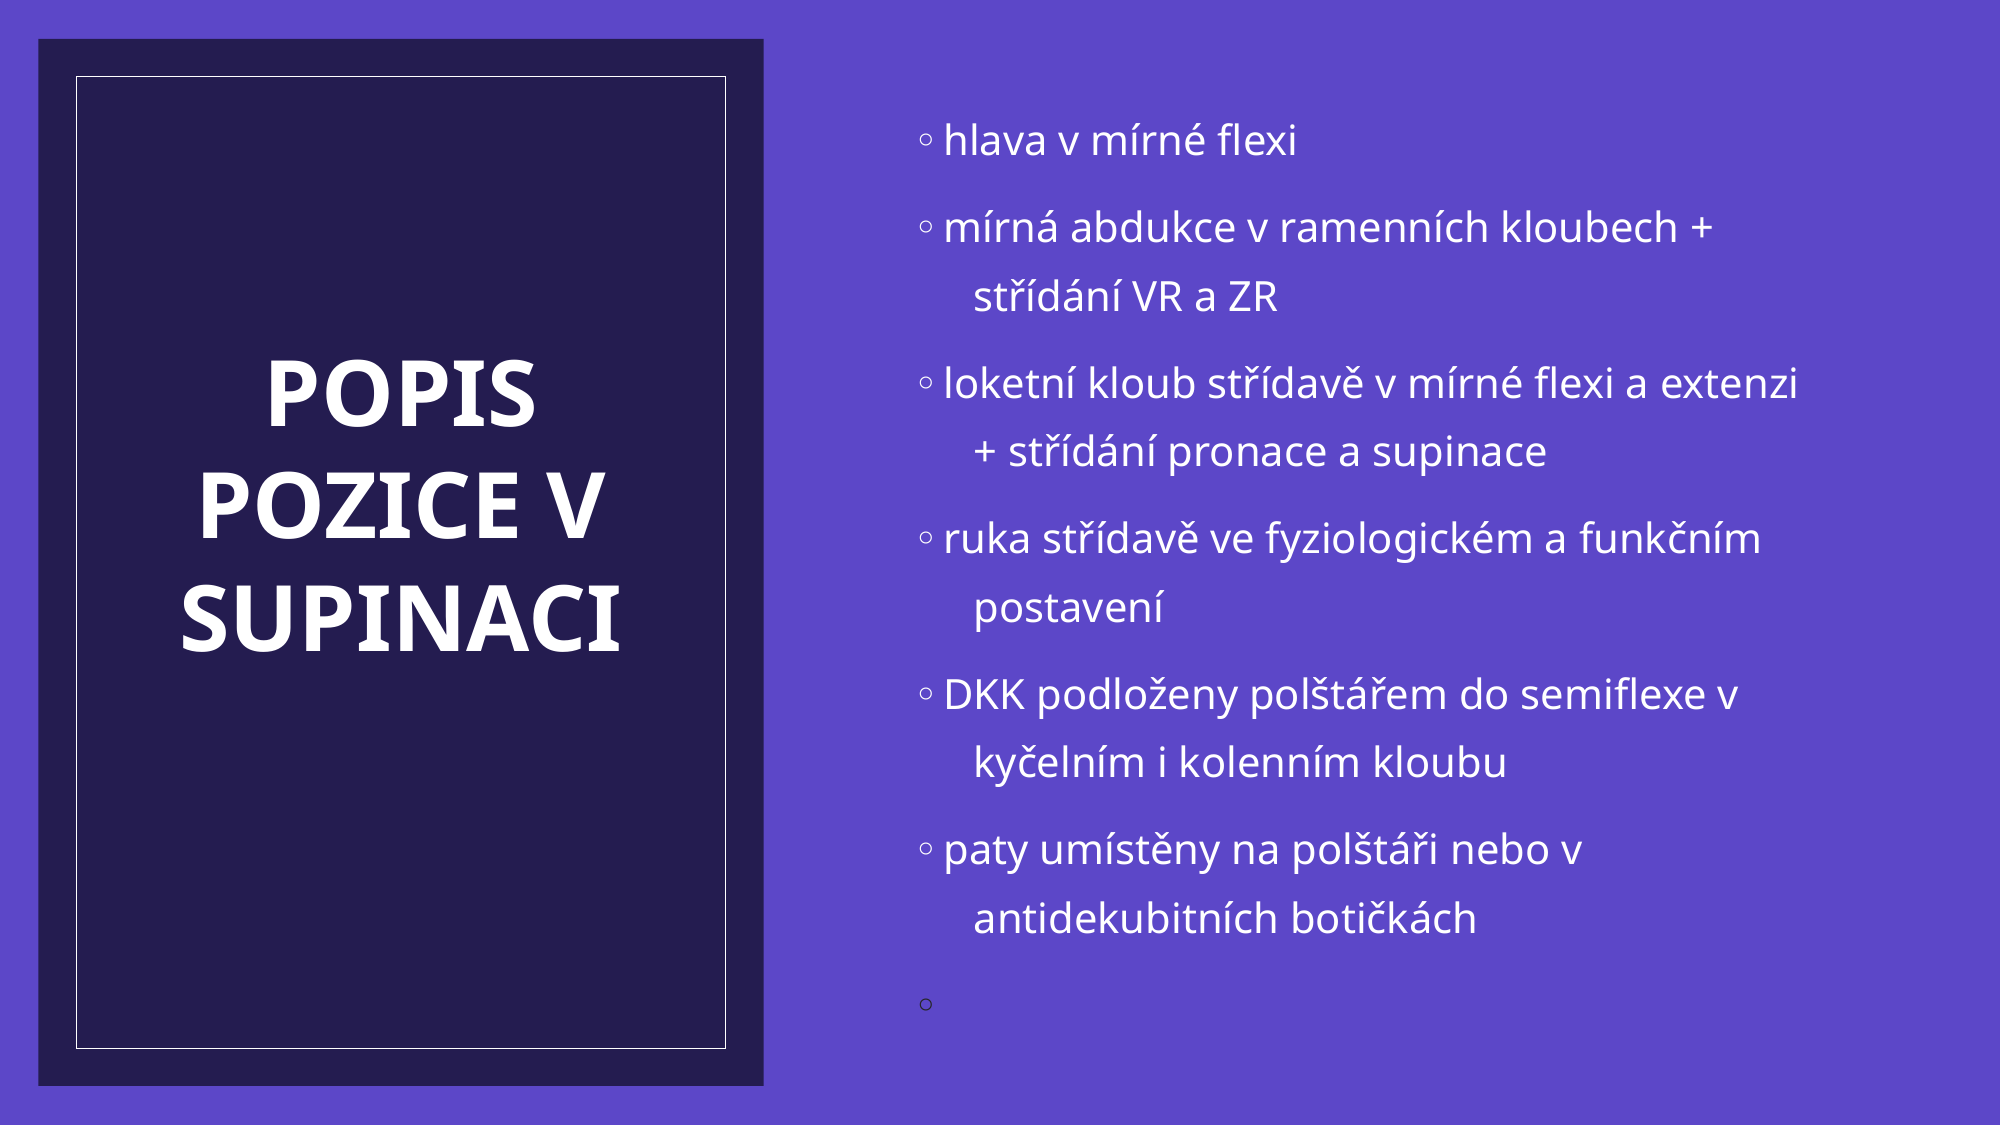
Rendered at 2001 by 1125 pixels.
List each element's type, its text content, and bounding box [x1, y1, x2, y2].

list hlava v mírné flexi mírná abdukce v ramenních kloubech + střídání VR a ZR loketní kloub střídavě v mírné flexi a extenzi + střídání pronace a supinace ruka střídavě ve fyziologickém a funkčním postavení DKK podloženy polštářem do semiflexe v kyčelním i kolenním kloubu paty umístěny na polštáři nebo v antidekubitních botičkách [898, 91, 1825, 991]
text_box [0, 0, 2000, 1125]
title POPIS POZICE V SUPINACI [110, 143, 692, 980]
